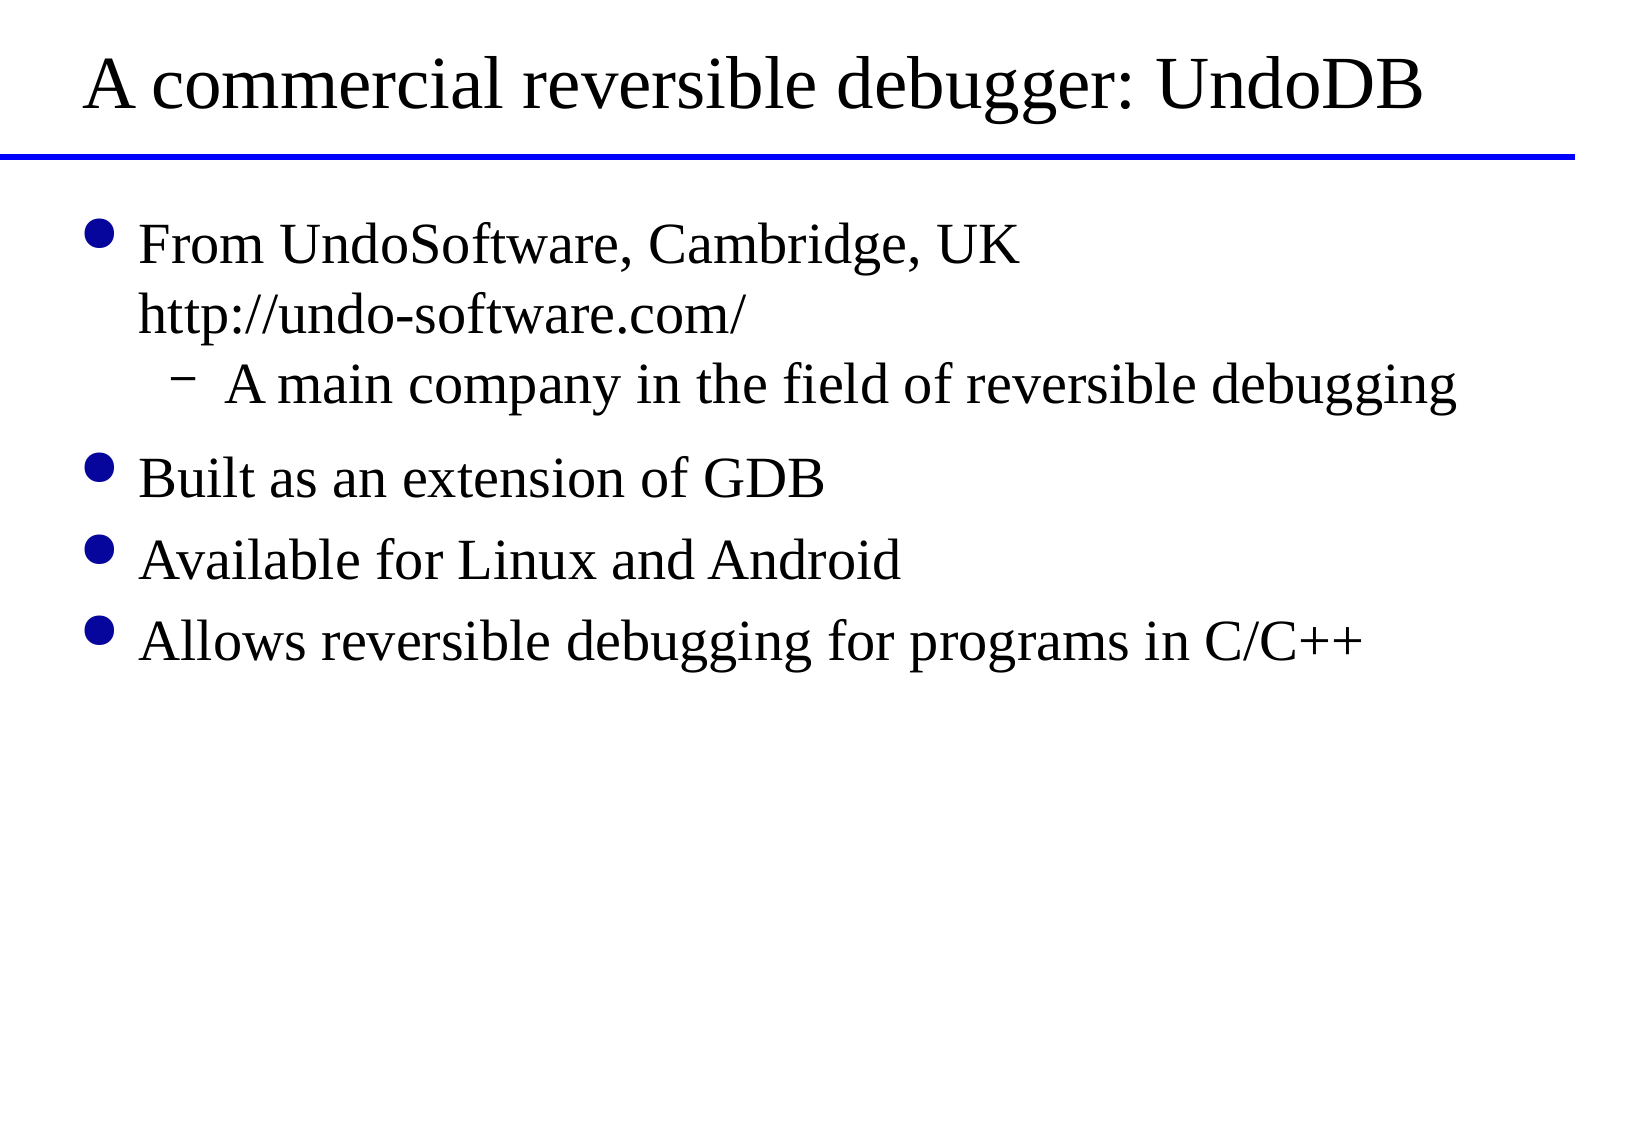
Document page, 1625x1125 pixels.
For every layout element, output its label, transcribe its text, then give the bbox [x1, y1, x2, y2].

list From UndoSoftware, Cambridge, UK http://undo-software.com/ A main company in the field of reversible debugging Built as an extension of GDB Available for Linux and Android Allows reversible debugging for programs in C/C++ [67, 198, 1478, 1061]
title A commercial reversible debugger: UndoDB [67, 27, 1544, 131]
